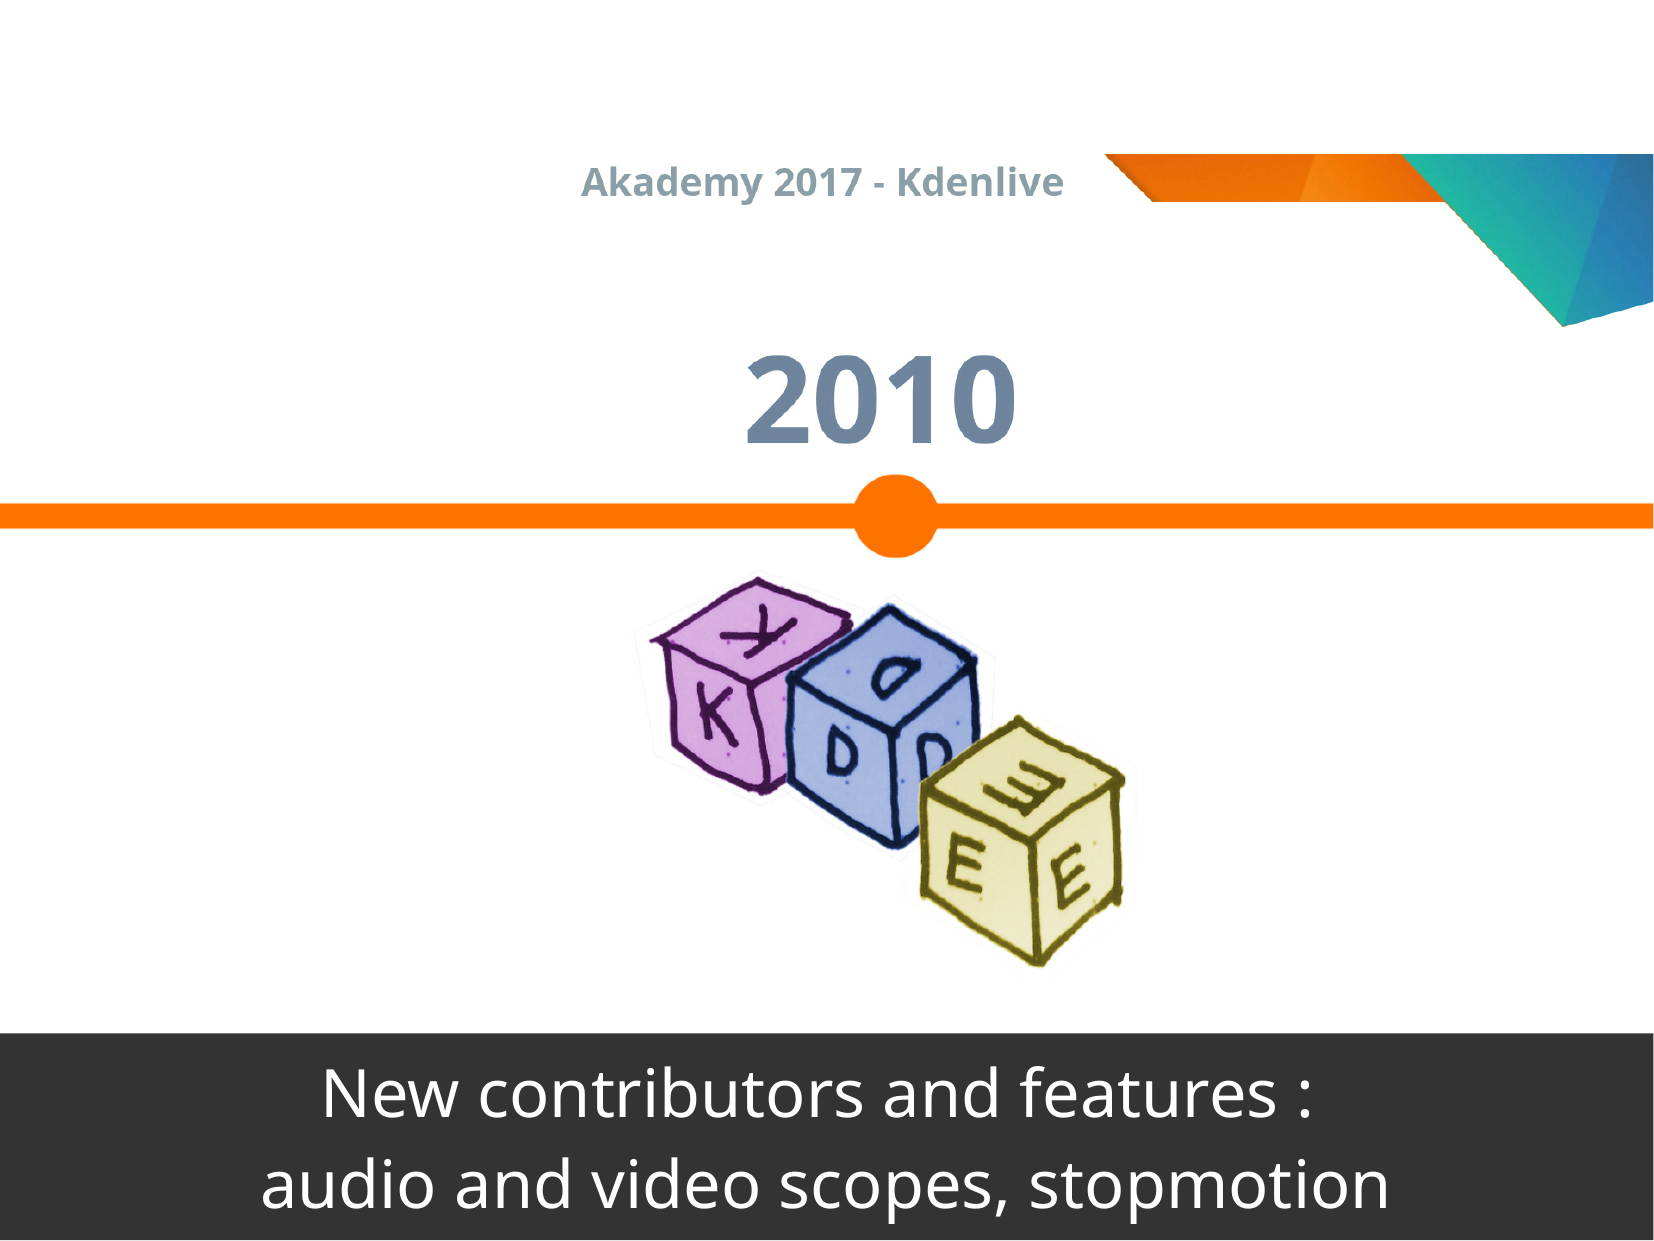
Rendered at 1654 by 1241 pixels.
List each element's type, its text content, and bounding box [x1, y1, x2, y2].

picture [0, 154, 1654, 1033]
title New contributors and features : audio and video scopes, stopmotion [0, 1033, 1654, 1241]
